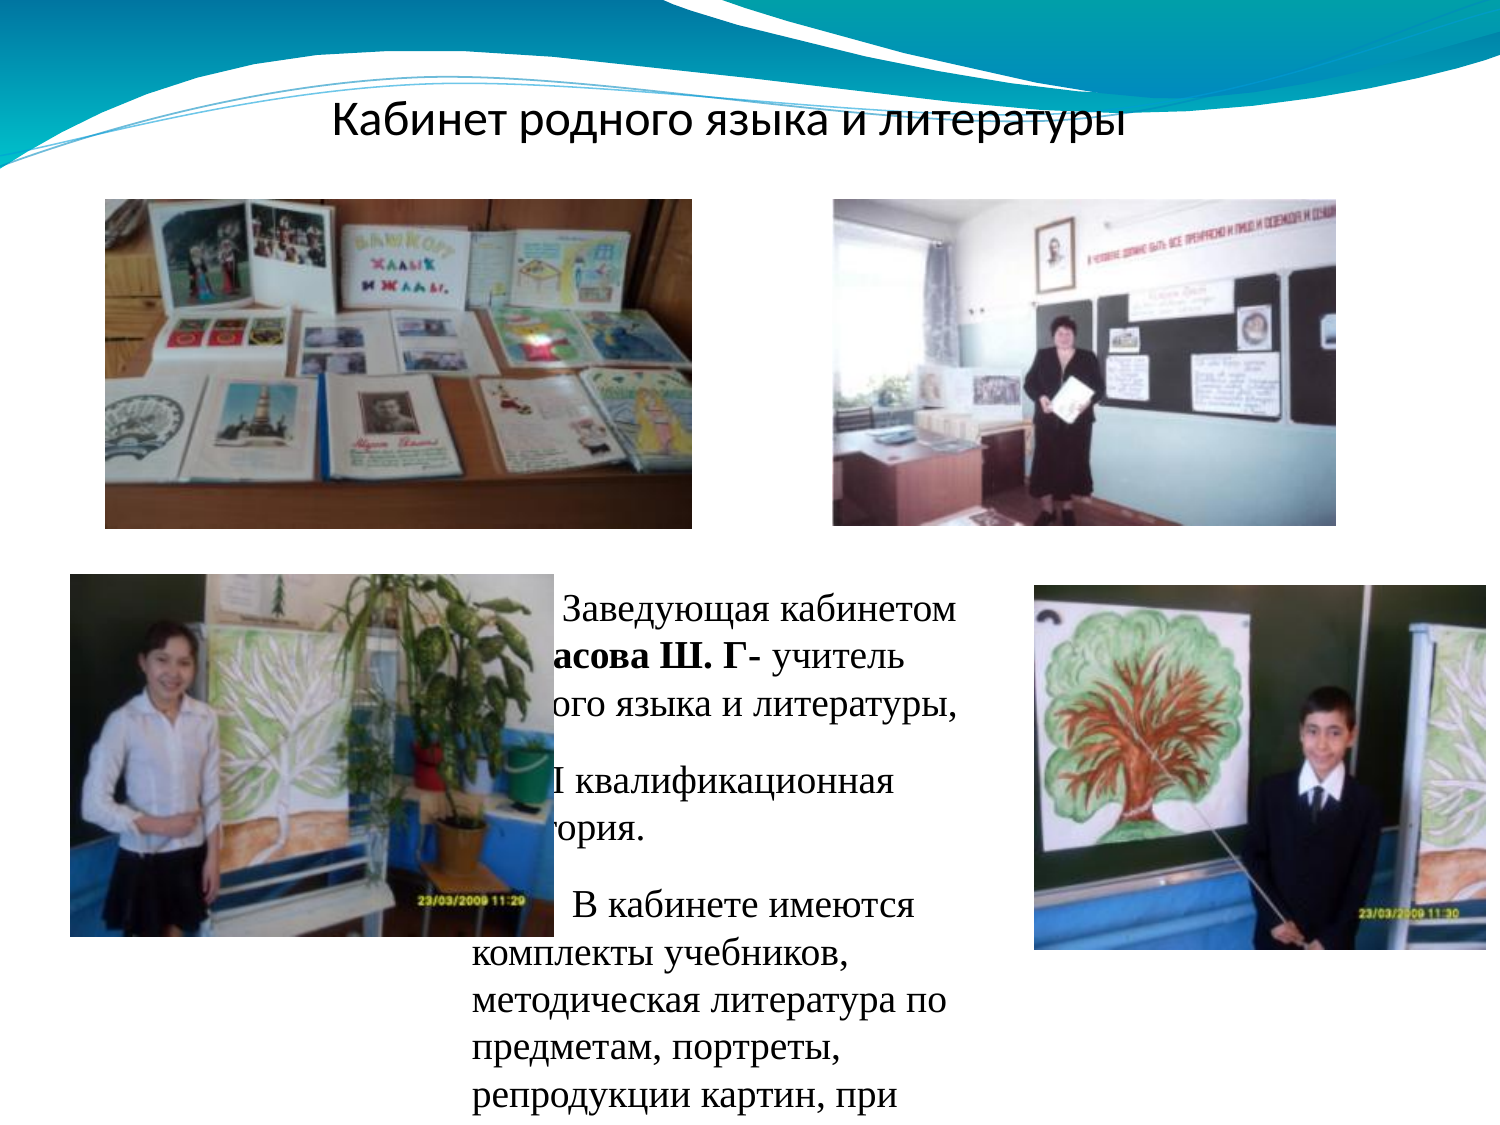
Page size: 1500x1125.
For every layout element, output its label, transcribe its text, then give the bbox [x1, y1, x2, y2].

title Кабинет родного языка и литературы [82, 23, 1432, 211]
picture [832, 199, 1336, 526]
picture [70, 574, 554, 937]
picture [1034, 585, 1486, 950]
picture [105, 199, 692, 529]
list Заведующая кабинетом Аюкасова Ш. Г- учитель родного языка и литературы, I квалификационная категория. В кабинете имеются комплекты учебников, методическая литература по предметам, портреты, репродукции картин, при помощи которых проводятся уроки. Все это систематизировано по темам и разделам. На передней стене расположена доска. Слева и справа от доски, на стенах, висят таблицы, на задней стене расположены портреты знаменитых башкирских писателей. Вся учебная научно –методическая литература и творческие работы учащихся находится в книжных шкафах. В кабинете расположены генеалогические древа сделанные руками учащихся и родителей. [457, 574, 1027, 973]
